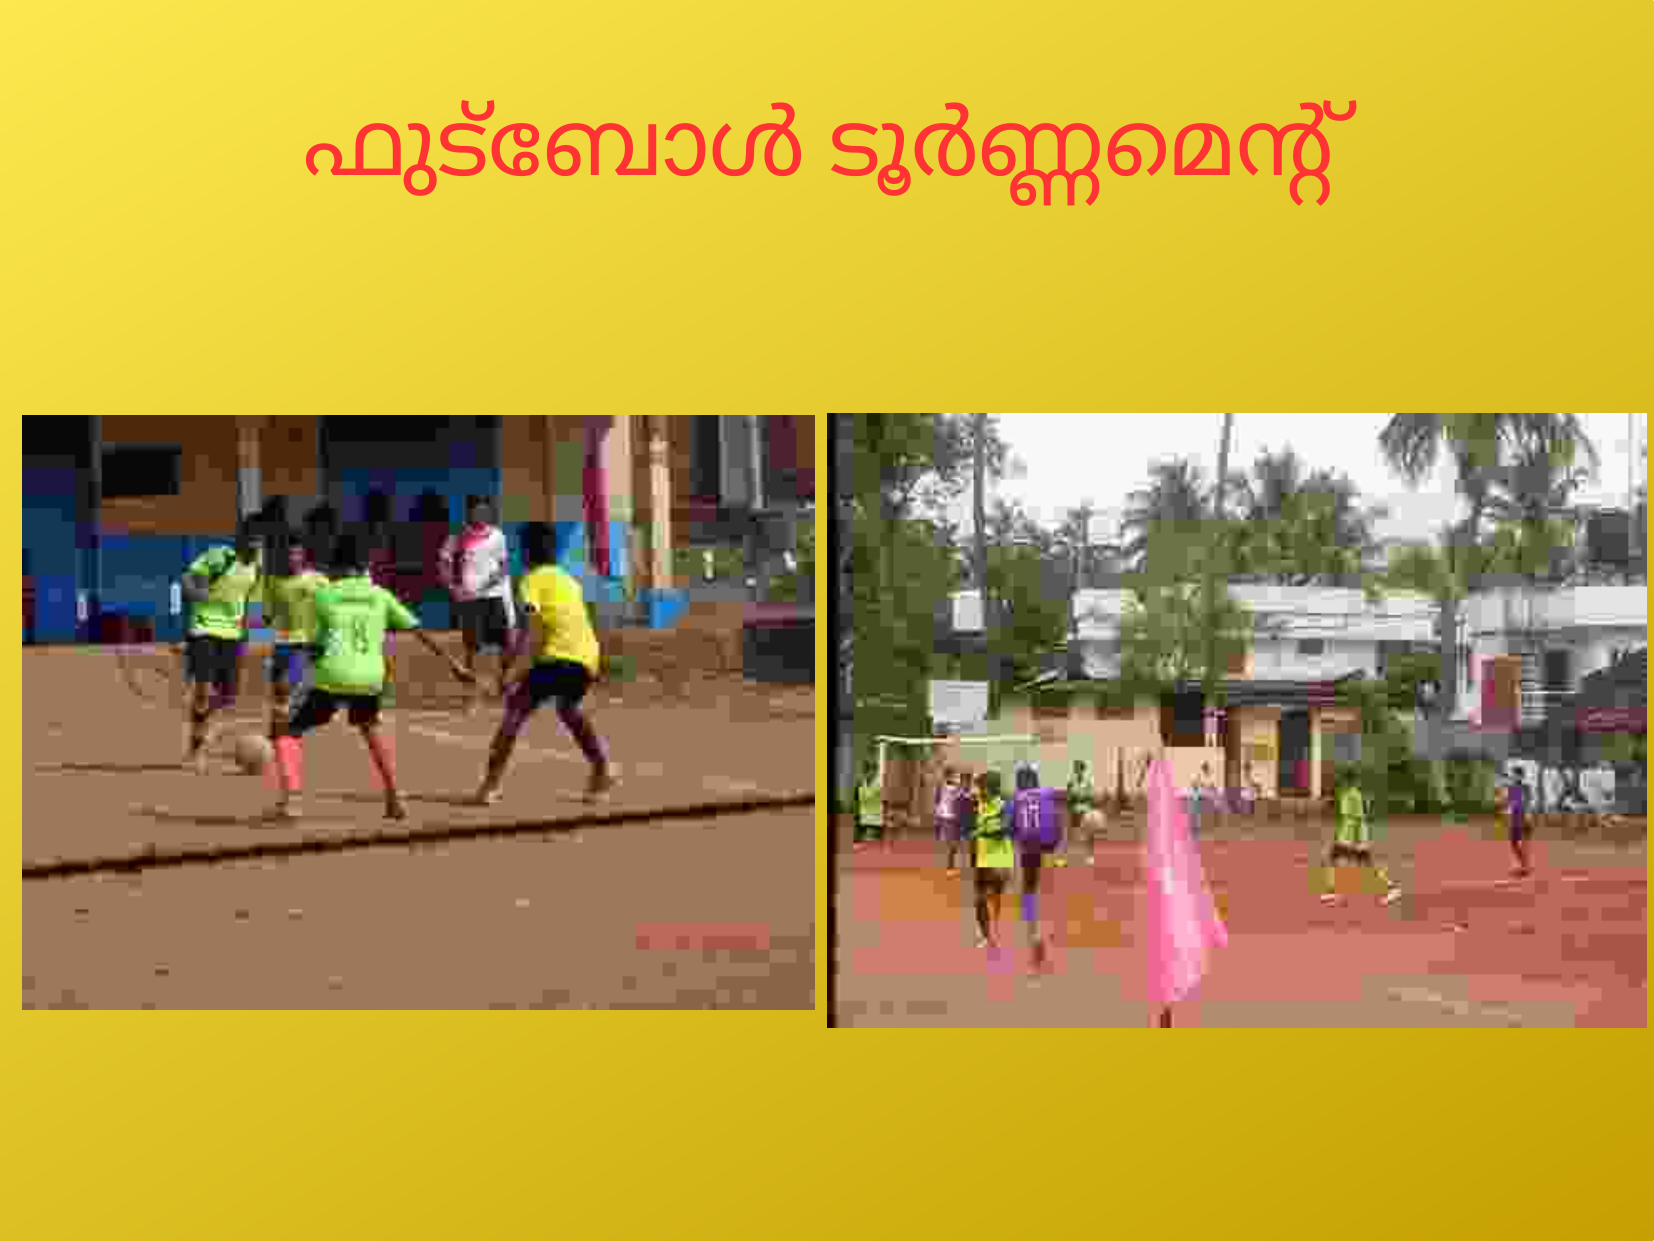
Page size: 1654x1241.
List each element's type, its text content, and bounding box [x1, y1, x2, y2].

picture [22, 415, 815, 1010]
picture [827, 413, 1647, 1028]
title ഫുട്ബോള്‍ ടൂര്‍ണ്ണമെന്റ് [82, 49, 1571, 257]
